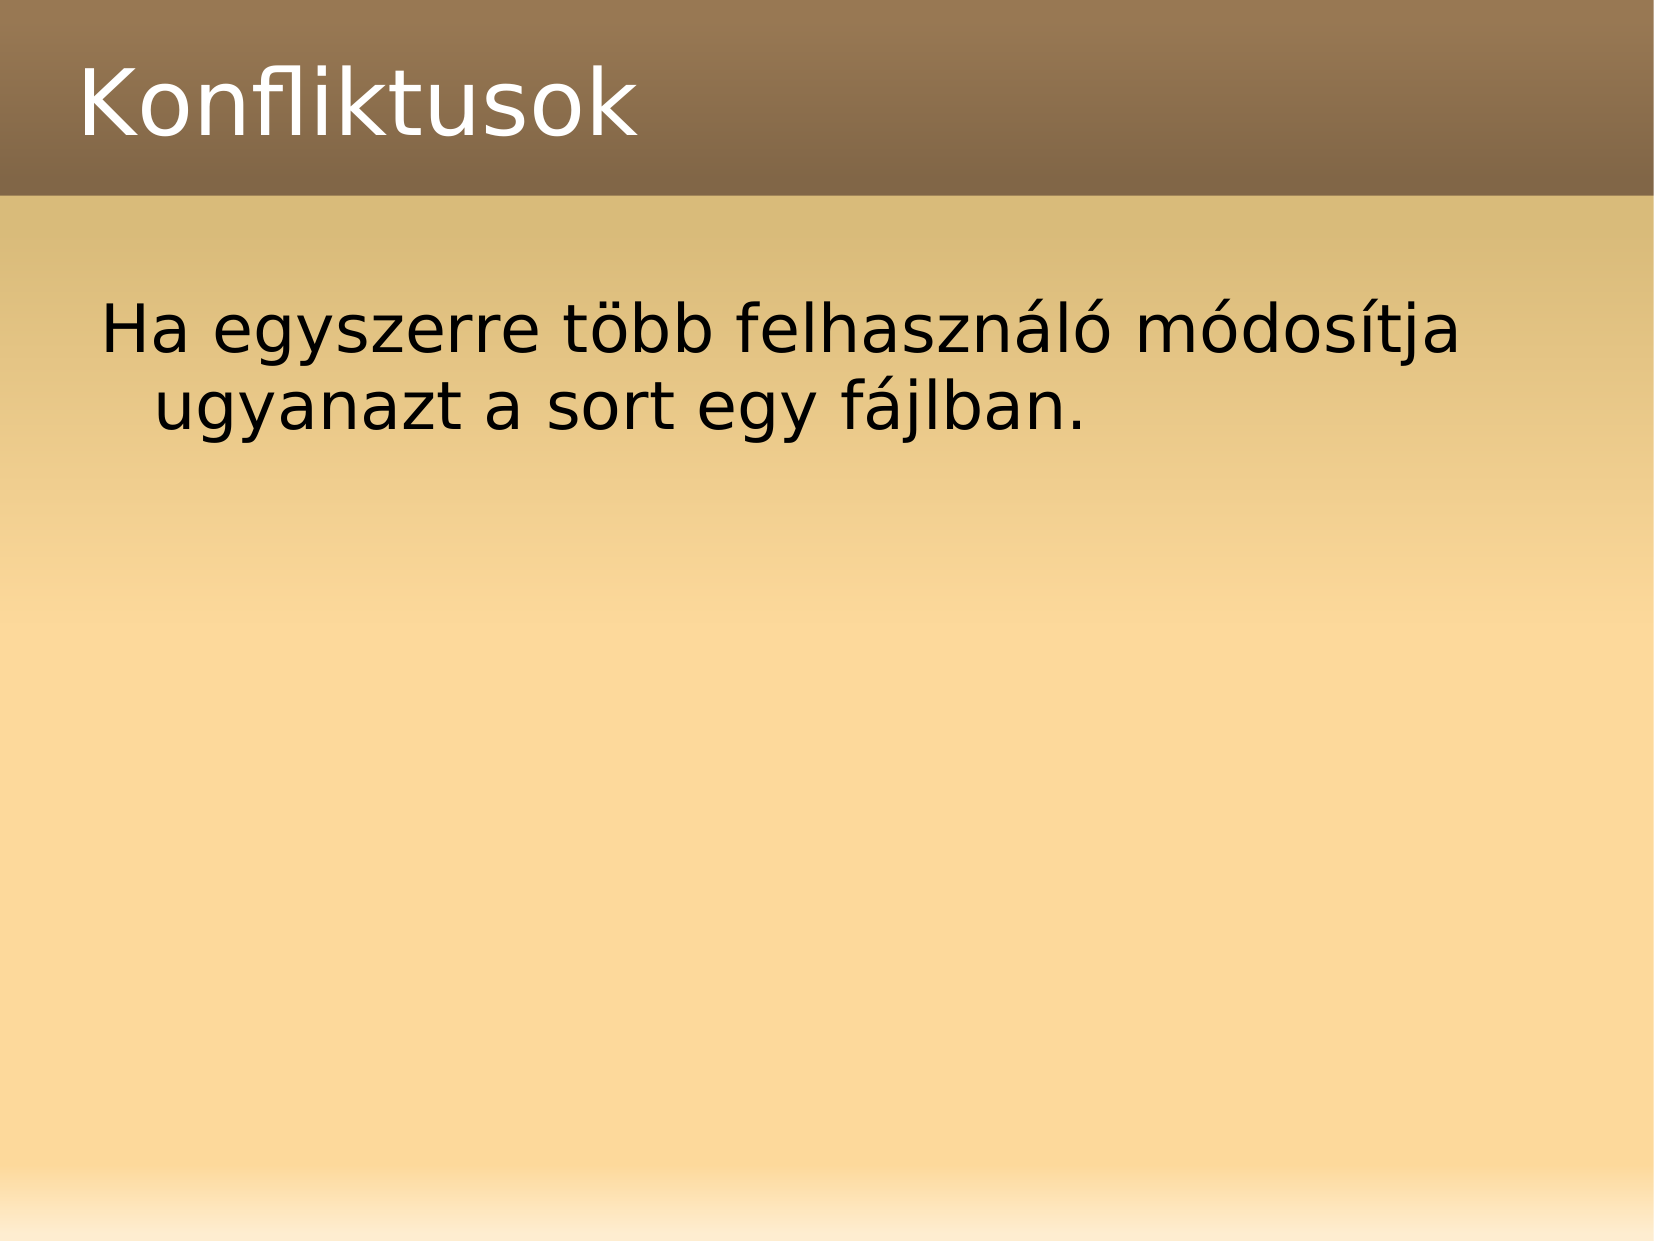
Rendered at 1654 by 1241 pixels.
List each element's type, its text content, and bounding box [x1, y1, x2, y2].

picture [0, 0, 1654, 1241]
title Konfliktusok [76, 7, 1565, 200]
list Ha egyszerre több felhasználó módosítja ugyanazt a sort egy fájlban. [82, 290, 1571, 1094]
